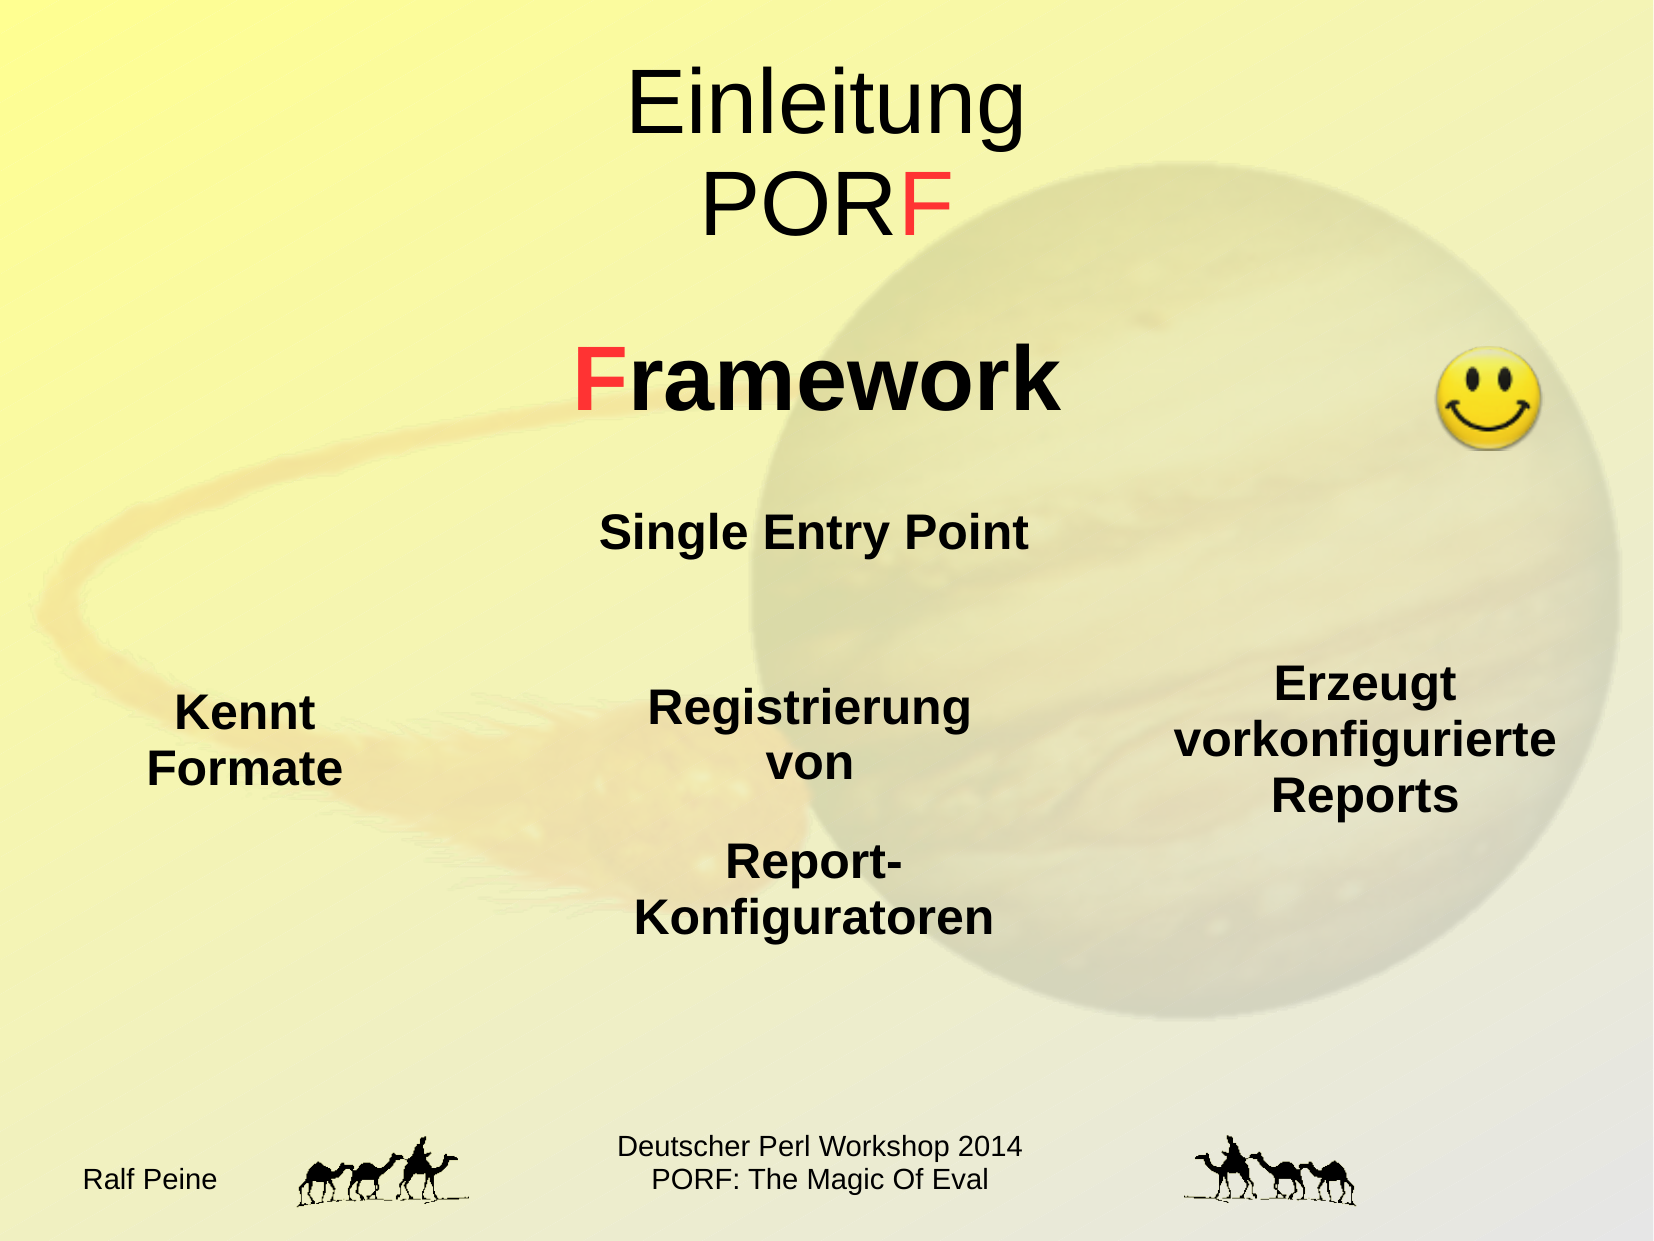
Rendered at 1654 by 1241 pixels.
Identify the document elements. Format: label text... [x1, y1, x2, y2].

text_box Erzeugt vorkonfigurierte Reports [1158, 648, 1582, 834]
text_box Framework [557, 320, 1077, 439]
text_box Registrierung von [632, 671, 1001, 811]
picture [3, 138, 1654, 1054]
picture [291, 1134, 469, 1214]
title Einleitung PORF [82, 49, 1571, 257]
picture [1184, 1133, 1362, 1213]
text_box Report- Konfiguratoren [618, 826, 1015, 965]
text_box Kennt Formate [131, 676, 389, 806]
text_box Single Entry Point [583, 496, 1050, 583]
